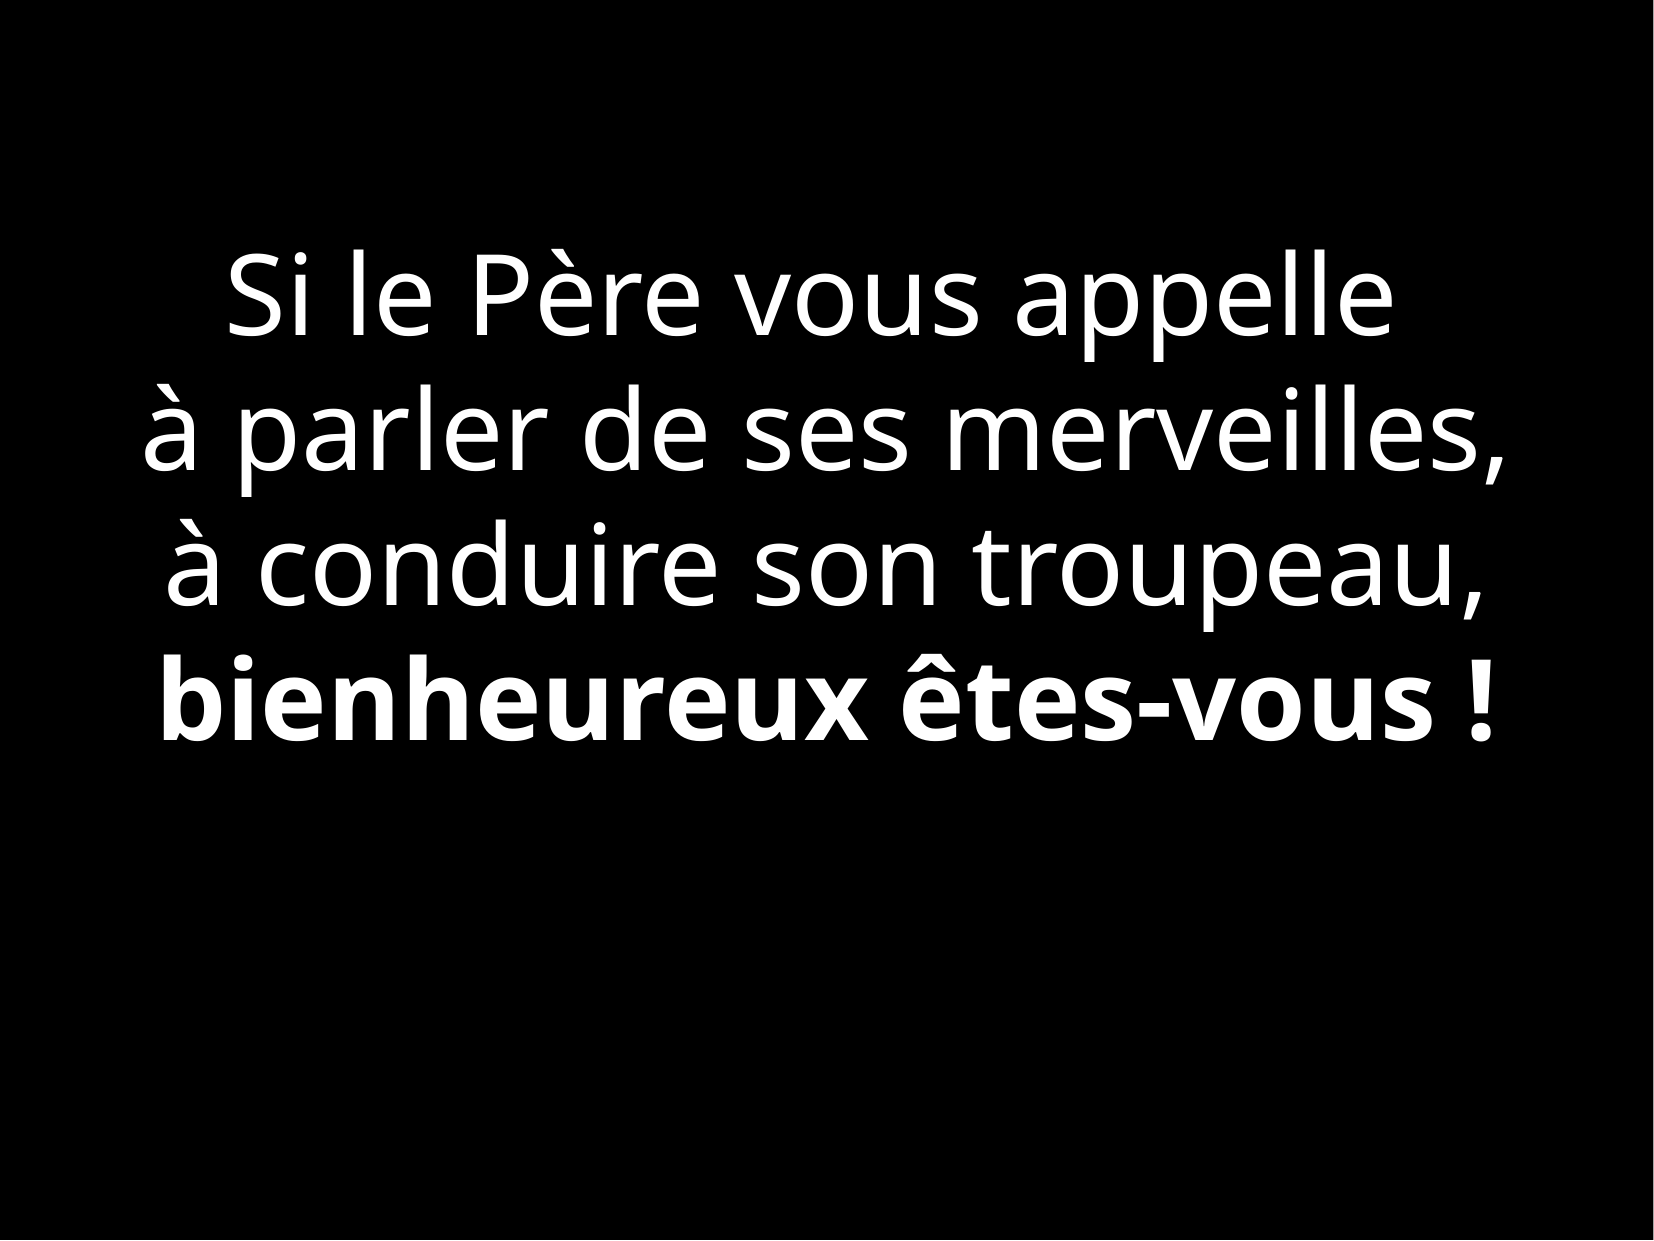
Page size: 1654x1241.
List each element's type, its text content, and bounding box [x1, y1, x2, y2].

text_box Si le Père vous appelle à parler de ses merveilles, à conduire son troupeau, bienheureux êtes-vous ! [0, 346, 1654, 925]
